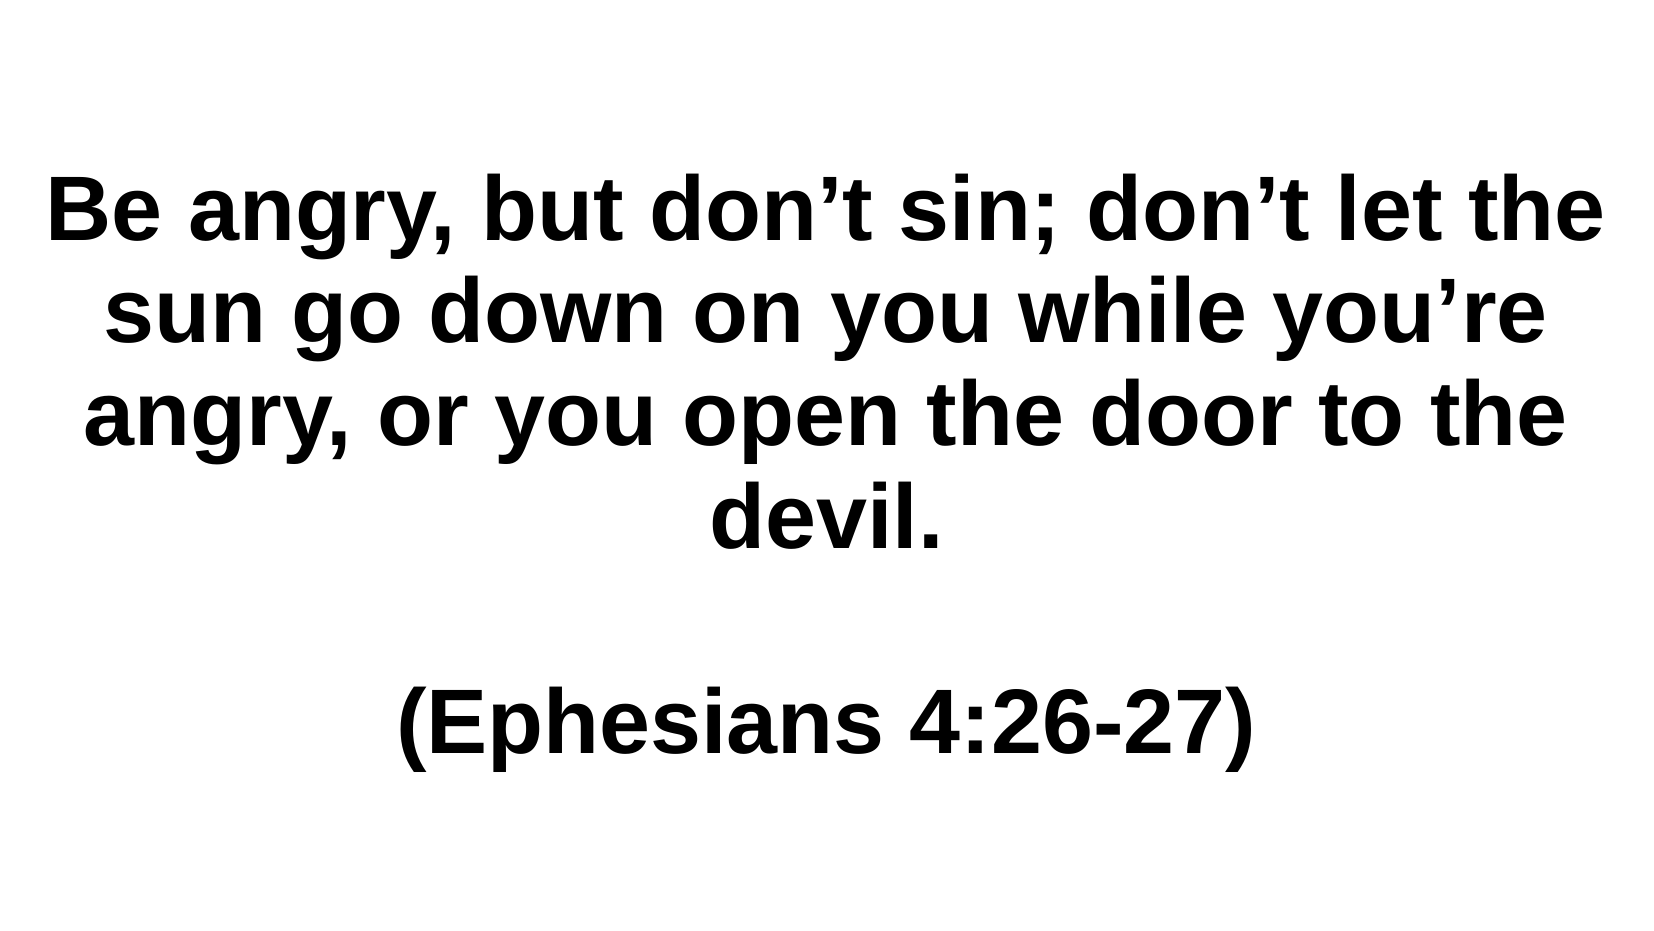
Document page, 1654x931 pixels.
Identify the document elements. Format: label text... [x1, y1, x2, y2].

title Be angry, but don’t sin; don’t let the sun go down on you while you’re angry, or you open the door to the devil. (Ephesians 4:26-27) [0, 0, 1654, 931]
